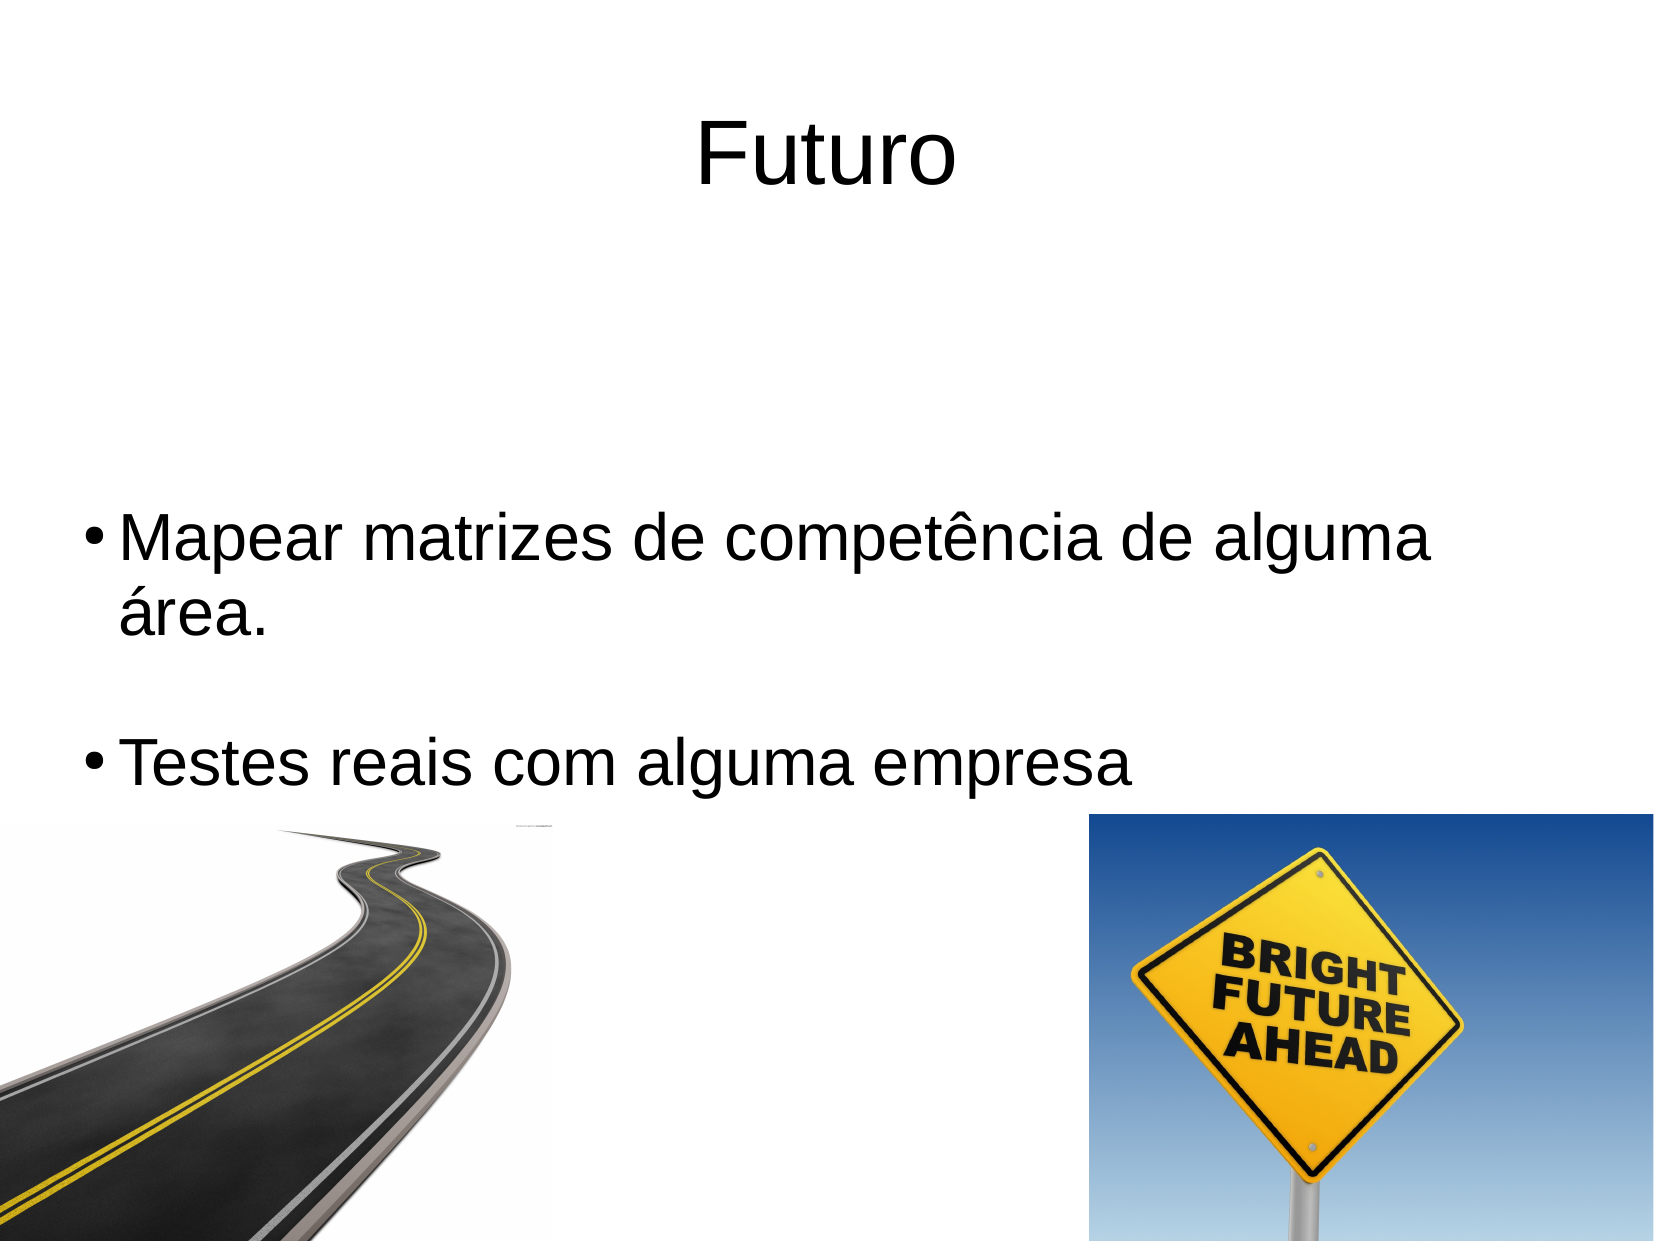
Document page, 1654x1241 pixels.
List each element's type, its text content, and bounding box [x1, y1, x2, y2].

picture [1089, 814, 1654, 1241]
picture [0, 825, 553, 1241]
subtitle Mapear matrizes de competência de alguma área. Testes reais com alguma empresa [82, 290, 1571, 1010]
title Futuro [82, 49, 1571, 257]
